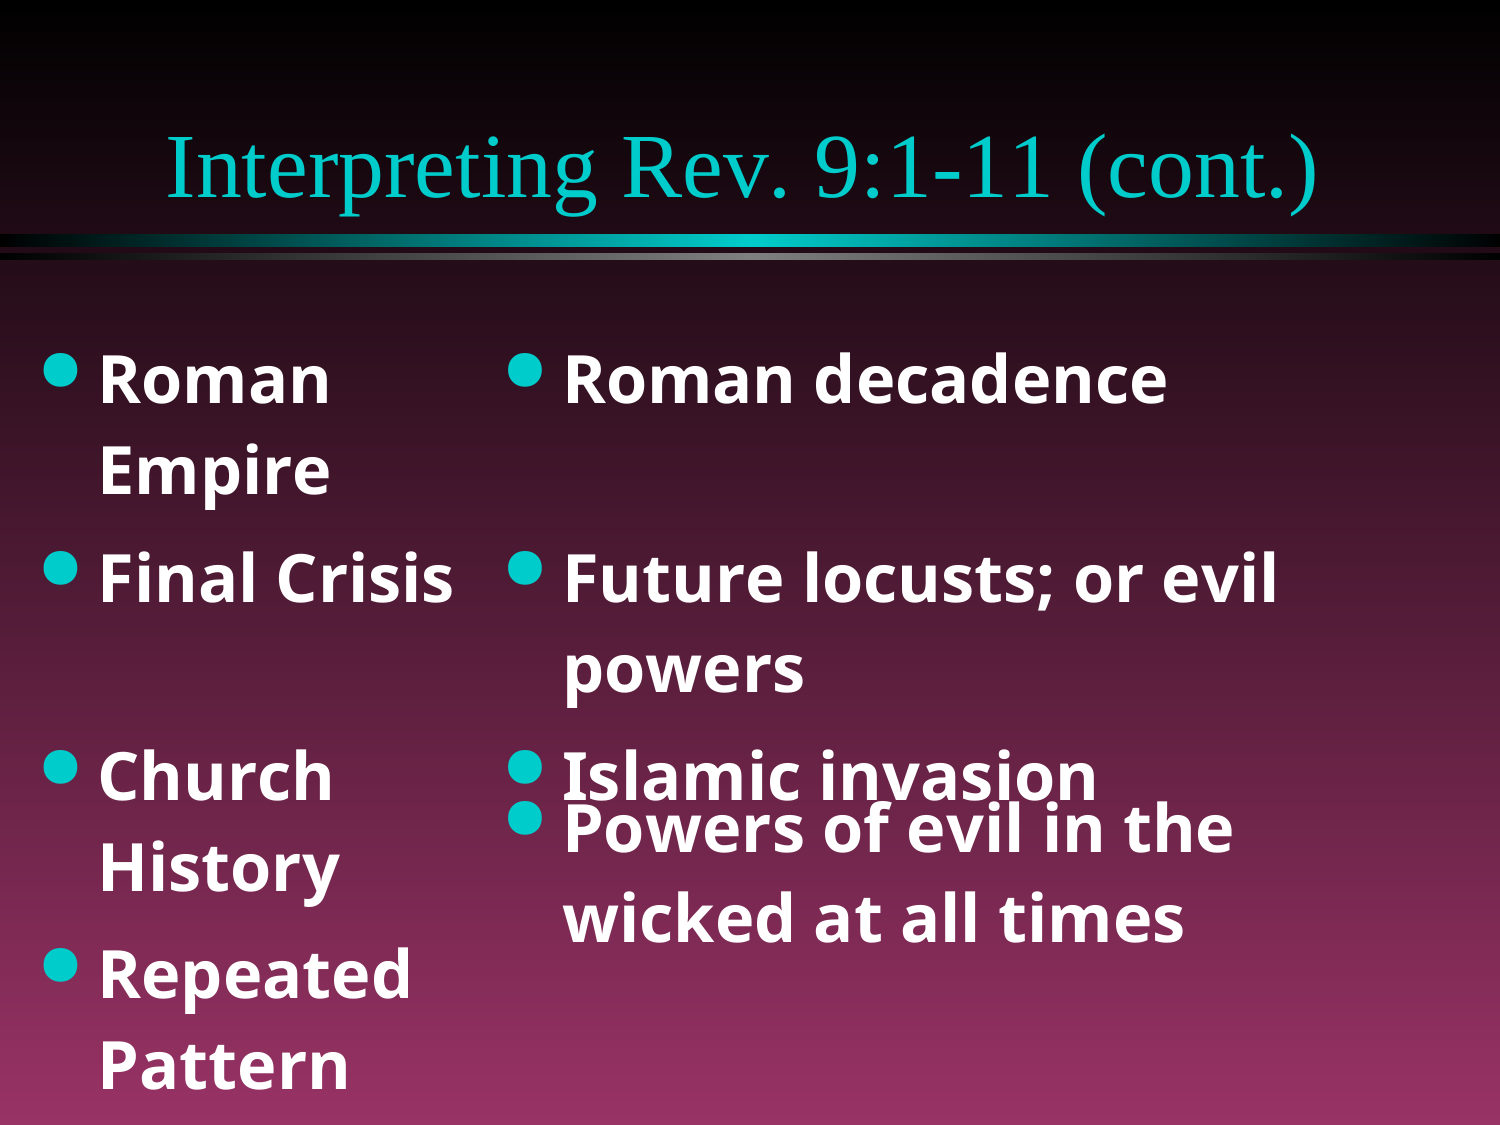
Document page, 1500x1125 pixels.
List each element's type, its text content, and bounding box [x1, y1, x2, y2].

list Roman Empire Final Crisis Church History Repeated Pattern [26, 324, 514, 1001]
title Interpreting Rev. 9:1-11 (cont.) [13, 37, 1474, 225]
text_box Powers of evil in the wicked at all times [490, 773, 1388, 936]
list Roman decadence Future locusts; or evil powers Islamic invasion [514, 324, 1388, 773]
